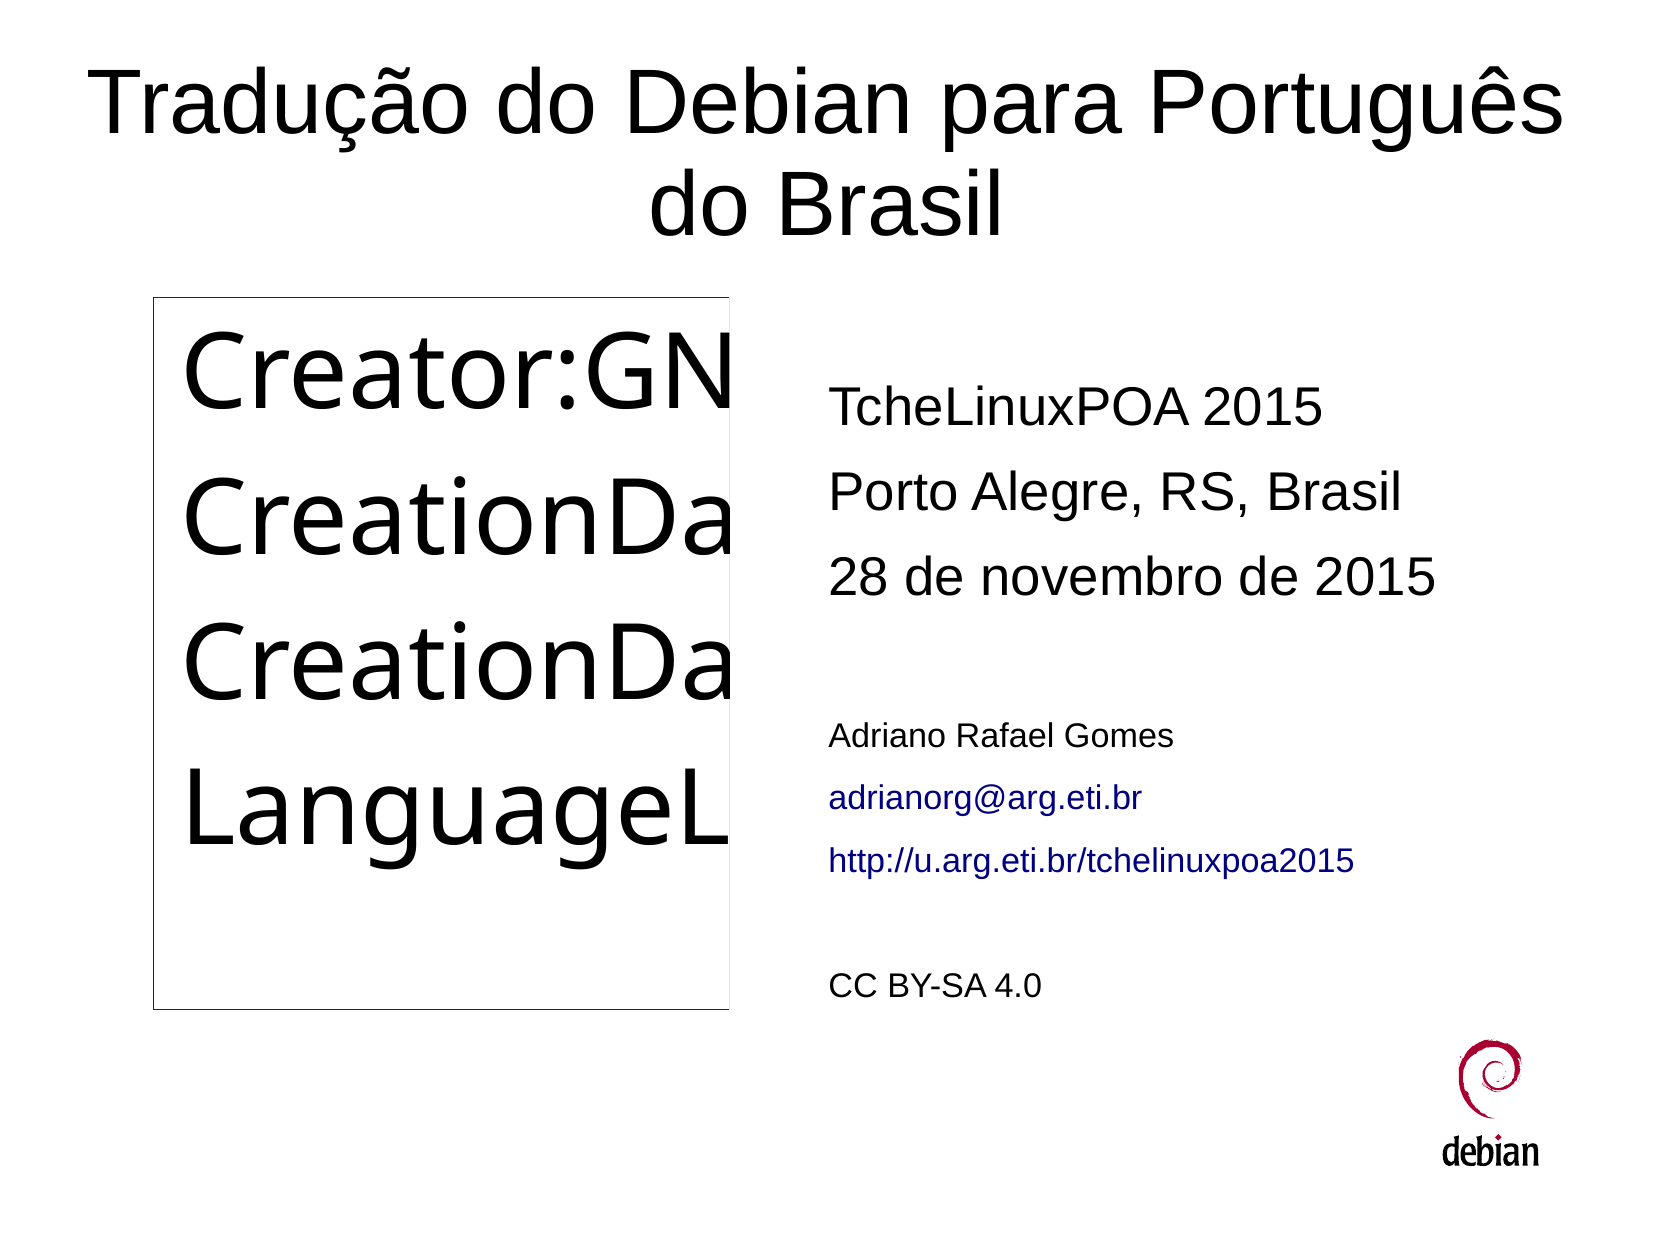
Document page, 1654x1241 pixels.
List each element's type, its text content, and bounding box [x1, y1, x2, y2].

picture [146, 290, 730, 1010]
list TcheLinuxPOA 2015 Porto Alegre, RS, Brasil 28 de novembro de 2015 Adriano Rafael Gomes adrianorg@arg.eti.br http://u.arg.eti.br/tchelinuxpoa2015 CC BY-SA 4.0 [828, 290, 1539, 1010]
title Tradução do Debian para Português do Brasil [82, 49, 1571, 257]
